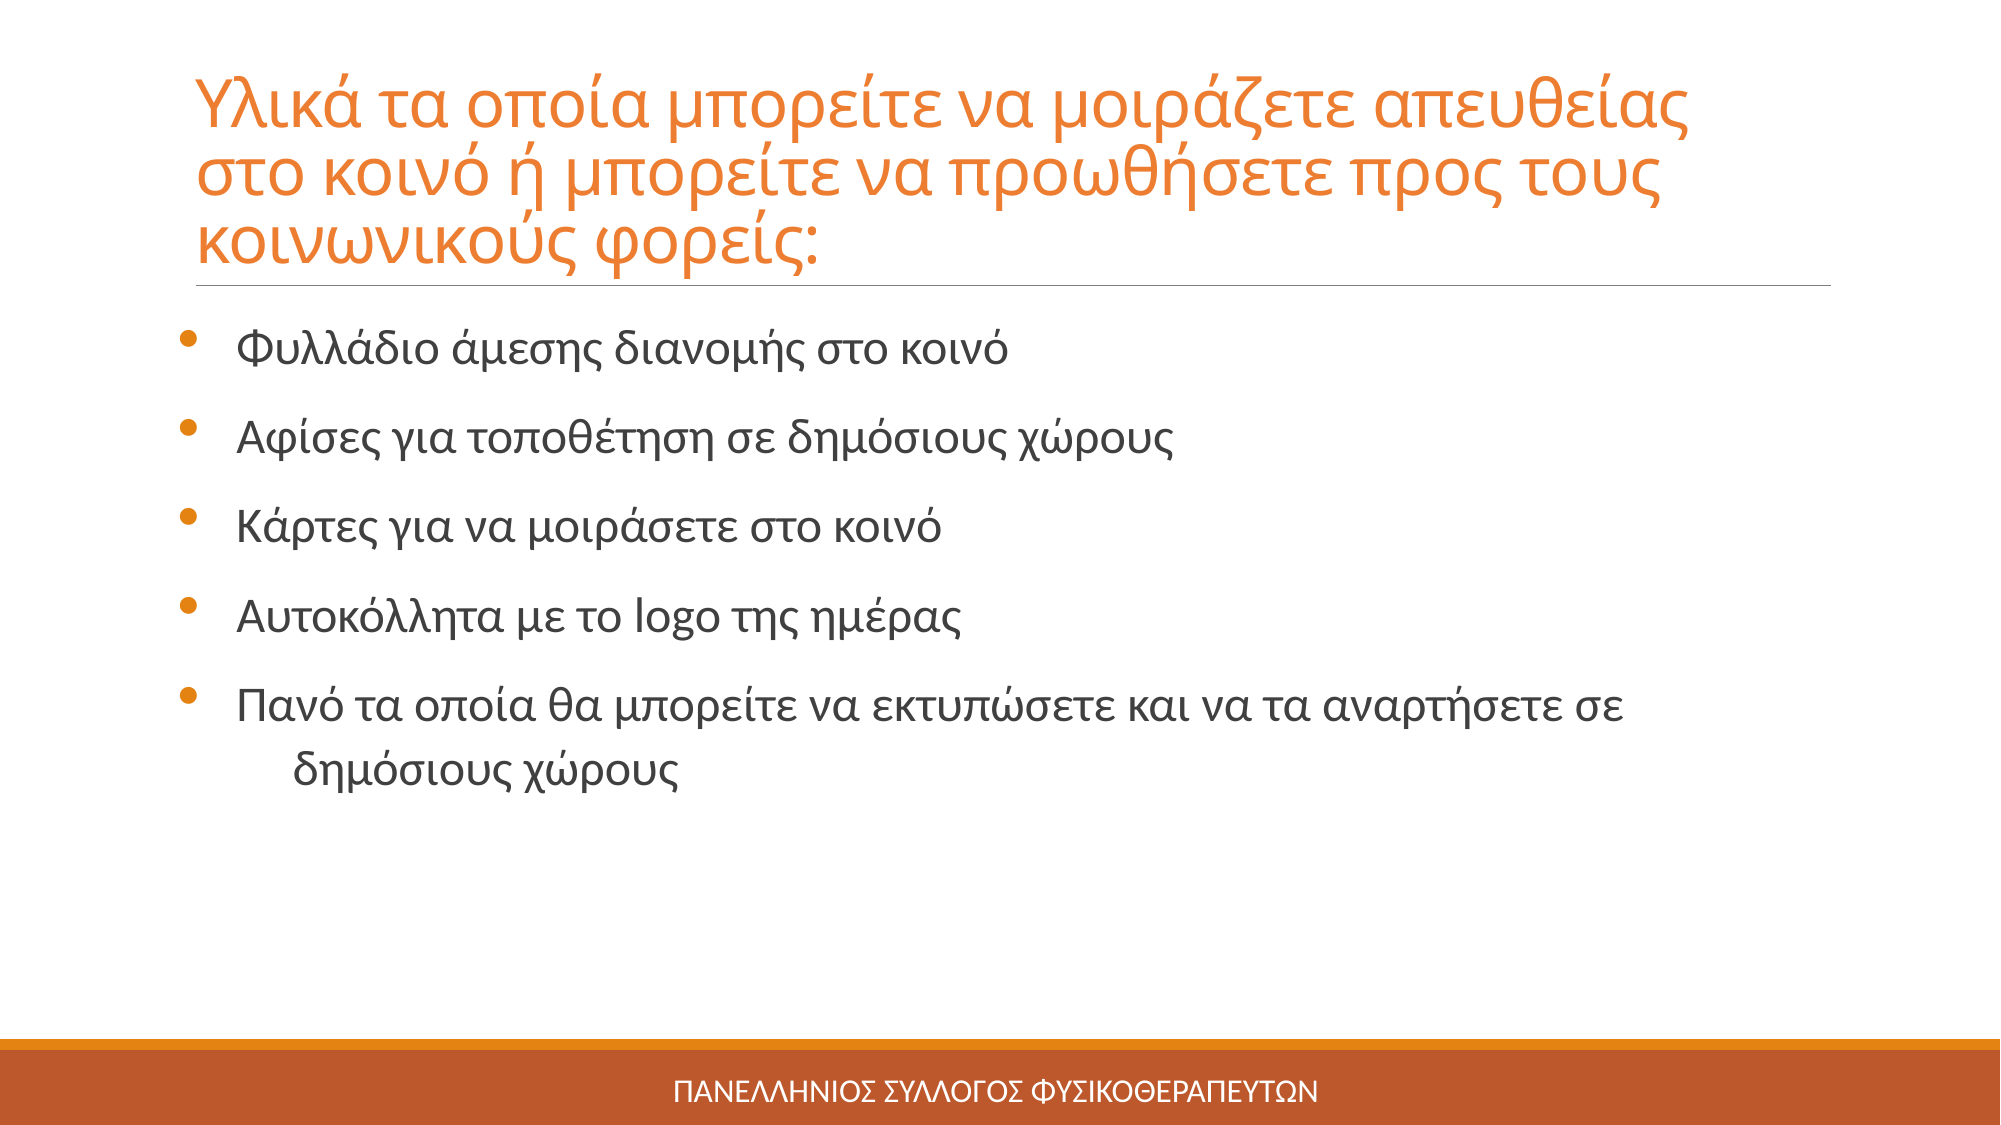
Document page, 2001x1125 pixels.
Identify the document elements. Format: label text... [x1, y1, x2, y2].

list Φυλλάδιο άμεσης διανομής στο κοινό Αφίσες για τοποθέτηση σε δημόσιους χώρους Κάρτες για να μοιράσετε στο κοινό Αυτοκόλλητα με το logo της ημέρας Πανό τα οποία θα μπορείτε να εκτυπώσετε και να τα αναρτήσετε σε δημόσιους χώρους [180, 302, 1831, 963]
title Υλικά τα οποία μπορείτε να μοιράζετε απευθείας στο κοινό ή μπορείτε να προωθήσετε προς τους κοινωνικούς φορείς: [180, 47, 1831, 286]
text_box ΠΑΝΕΛΛΗΝΙΟΣ ΣΥΛΛΟΓΟΣ ΦΥΣΙΚΟΘΕΡΑΠΕΥΤΩΝ [604, 1059, 1396, 1120]
